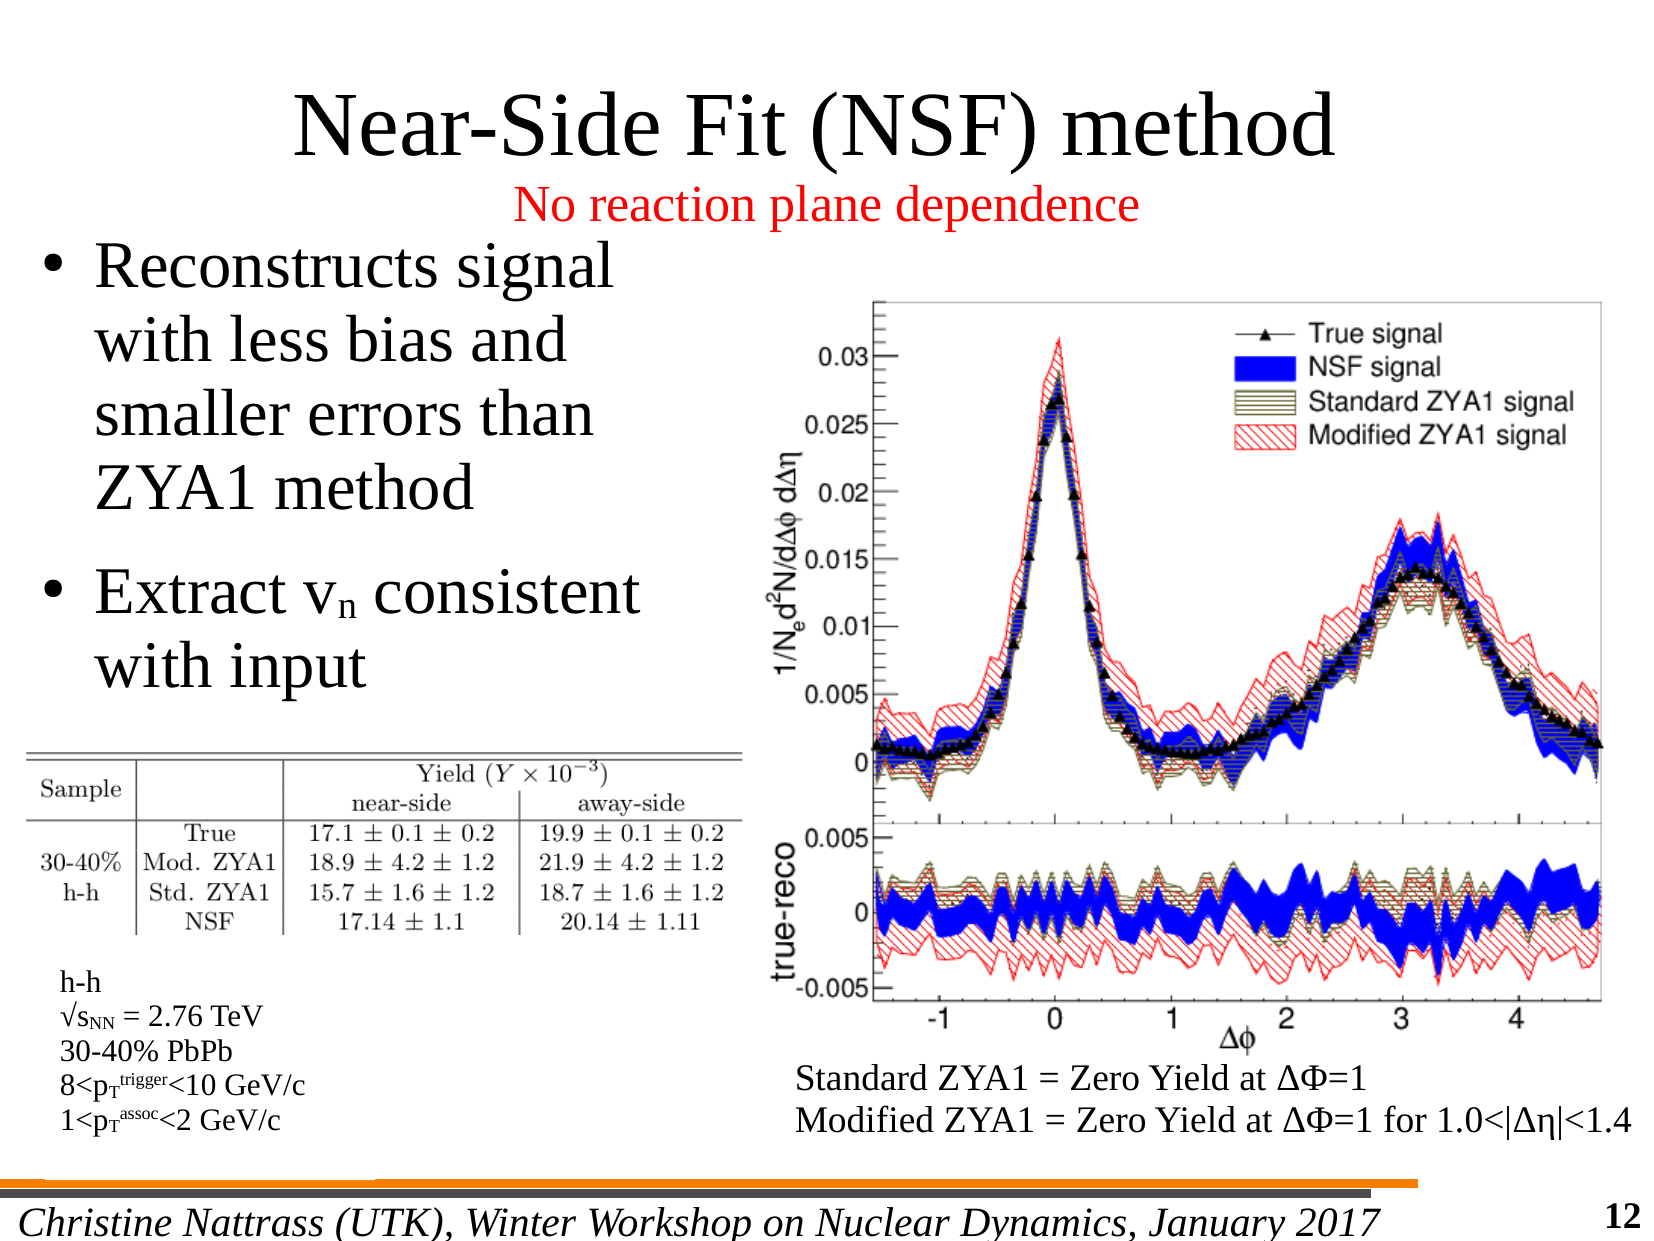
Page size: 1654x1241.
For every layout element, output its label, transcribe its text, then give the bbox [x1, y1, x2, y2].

picture [23, 255, 1649, 1156]
text_box h-h √sNN = 2.76 TeV 30-40% PbPb 8<pTtrigger<10 GeV/c 1<pTassoc<2 GeV/c [45, 957, 376, 1181]
text_box Standard ZYA1 = Zero Yield at ΔΦ=1 Modified ZYA1 = Zero Yield at ΔΦ=1 for 1.0<|Δη|<1.4 [780, 1050, 1654, 1191]
list Reconstructs signal with less bias and smaller errors than ZYA1 method Extract vn consistent with input [23, 227, 751, 747]
title Near-Side Fit (NSF) method No reaction plane dependence [82, 49, 1571, 255]
